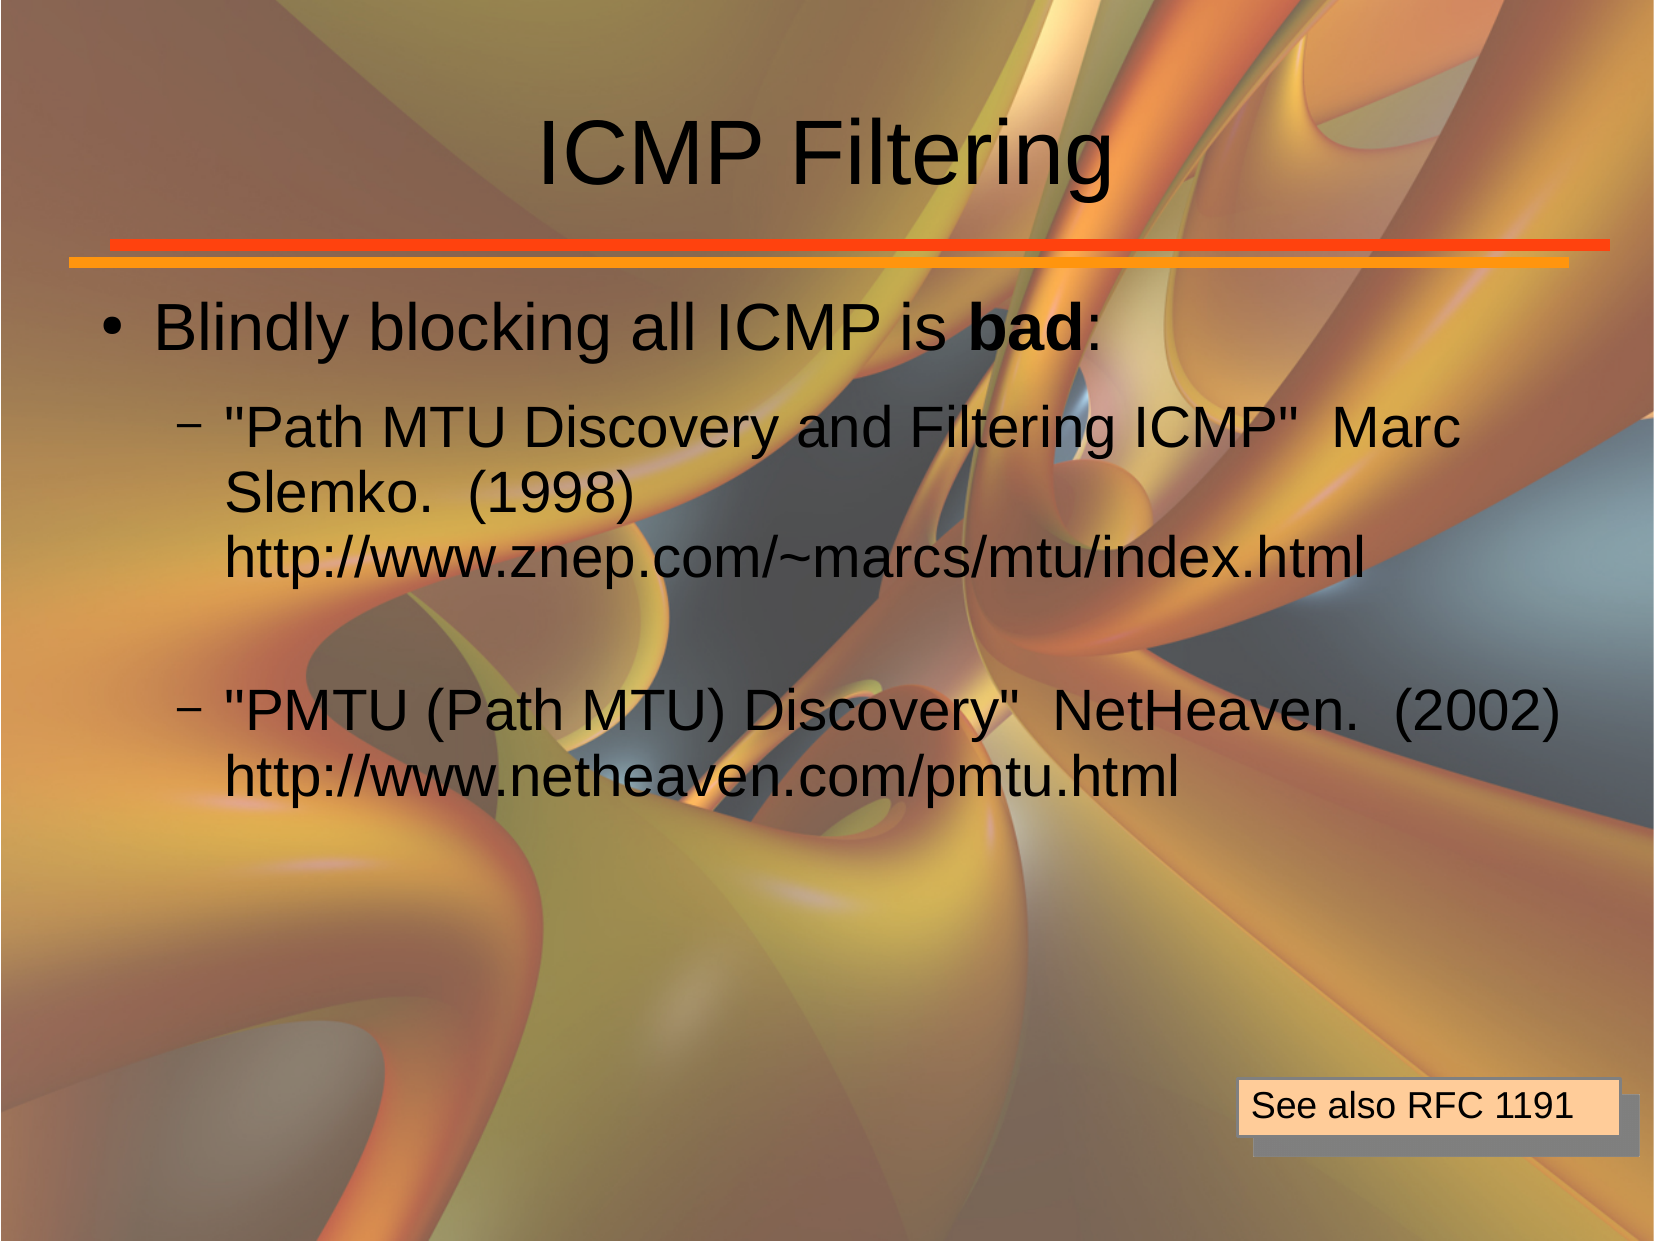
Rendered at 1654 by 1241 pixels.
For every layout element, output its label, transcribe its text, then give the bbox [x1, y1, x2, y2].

text_box See also RFC 1191 [1237, 1078, 1621, 1137]
list Blindly blocking all ICMP is bad: "Path MTU Discovery and Filtering ICMP" Marc Slemko. (1998) http://www.znep.com/~marcs/mtu/index.html "PMTU (Path MTU) Discovery" NetHeaven. (2002) http://www.netheaven.com/pmtu.html [82, 290, 1571, 1094]
title ICMP Filtering [82, 56, 1571, 250]
